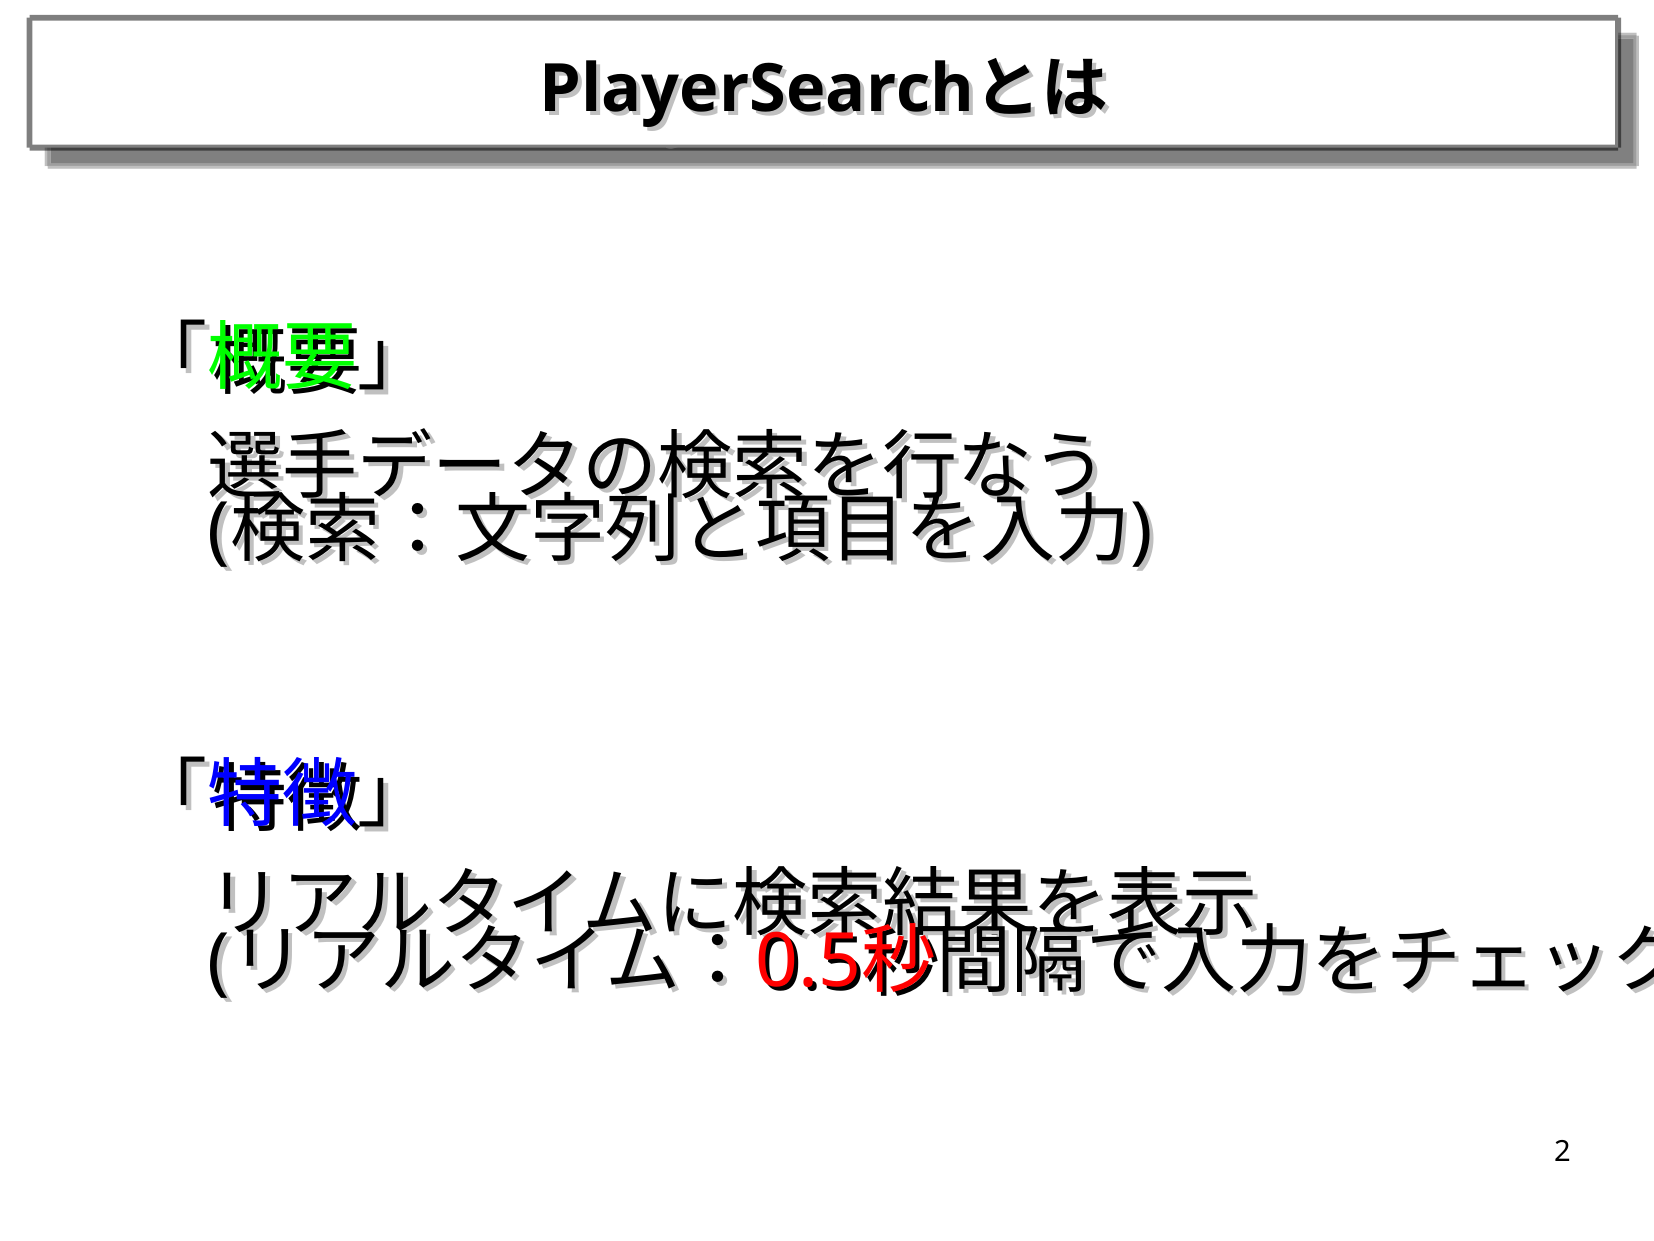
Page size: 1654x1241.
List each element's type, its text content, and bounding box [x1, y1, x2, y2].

text_box (検索：文字列と項目を入力) [118, 460, 1093, 557]
text_box (リアルタイム：0.5秒間隔で入力をチェック) [118, 891, 1458, 988]
text_box 「概要」 選手データの検索を行なう [118, 289, 1012, 460]
text_box 「特徴」 リアルタイムに検索結果を表示 [118, 726, 1125, 891]
text_box PlayerSearchとは [29, 17, 1619, 148]
